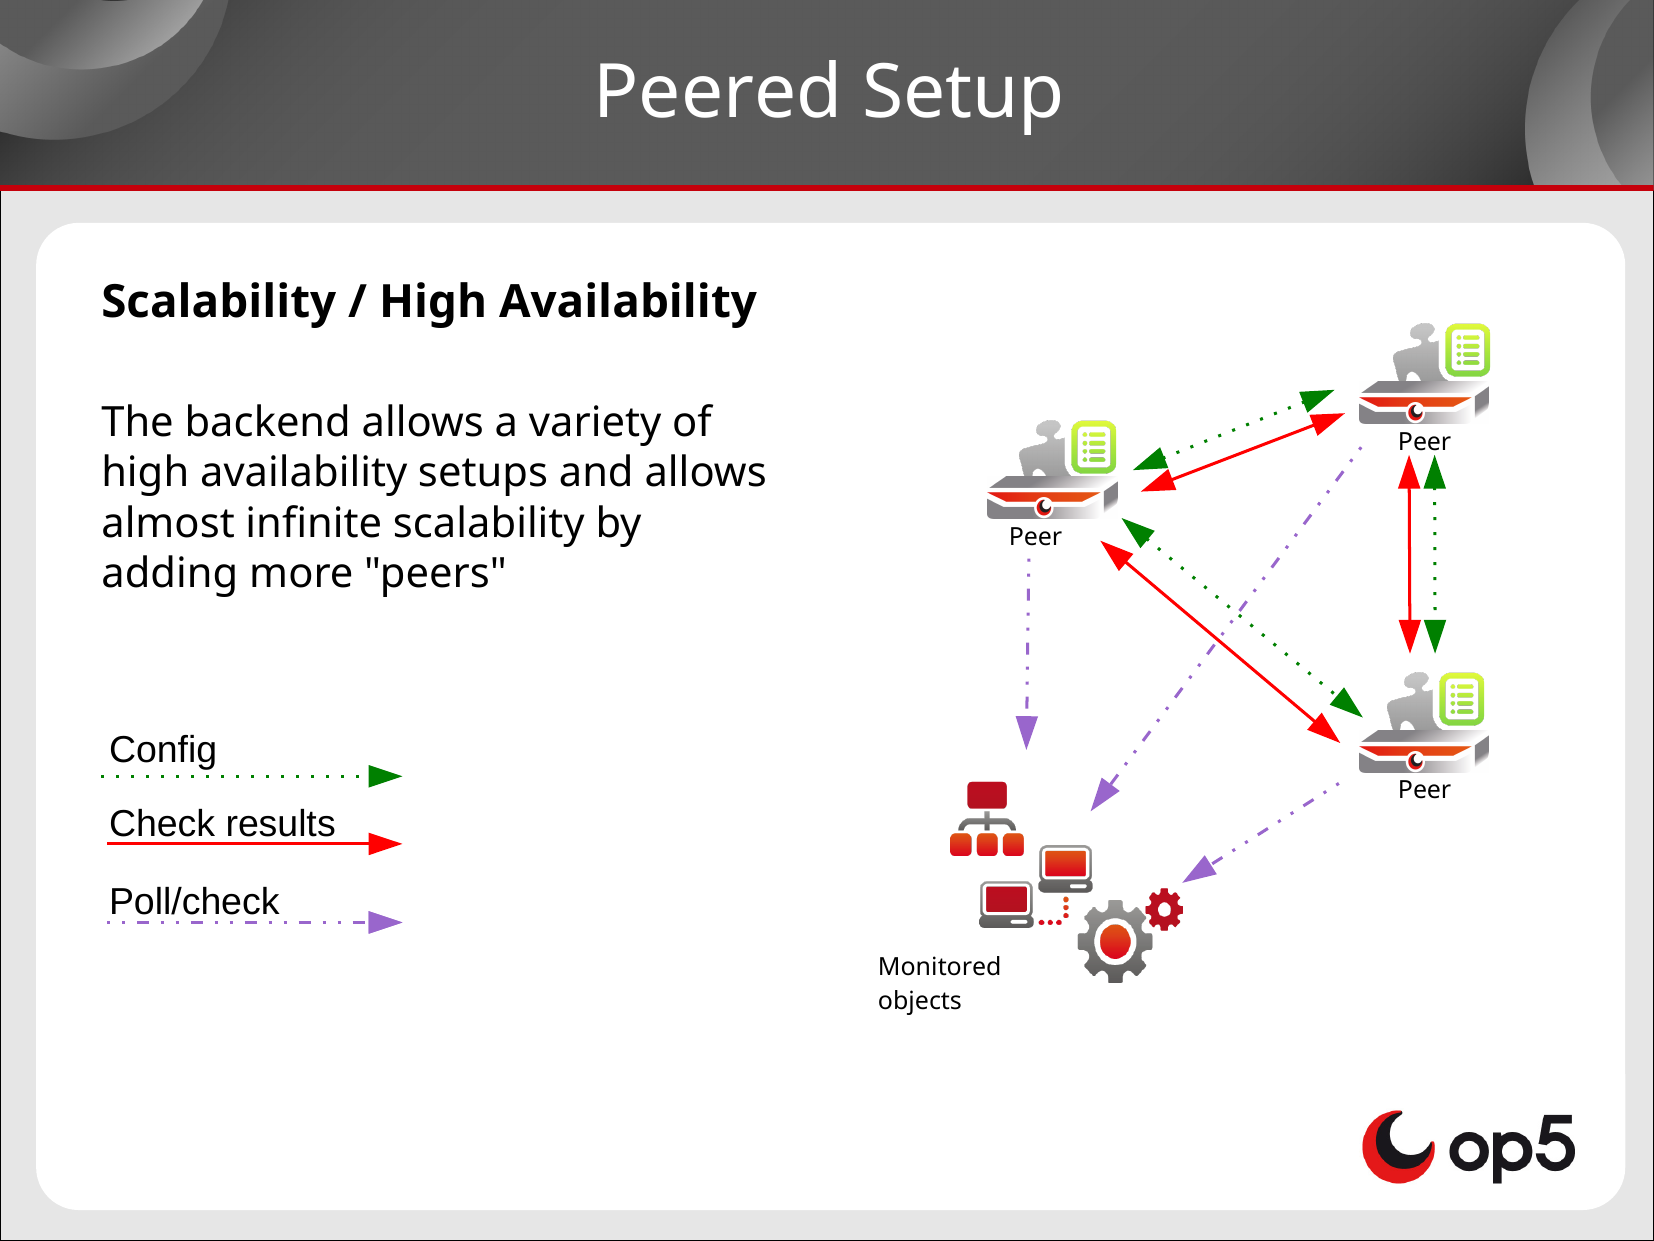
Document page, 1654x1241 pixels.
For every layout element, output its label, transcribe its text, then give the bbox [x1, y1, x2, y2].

picture [0, 0, 1654, 185]
text_box Poll/check [94, 873, 325, 982]
text_box Config [94, 721, 331, 788]
text_box Scalability / High Availability [86, 264, 917, 335]
picture [950, 781, 1183, 983]
text_box The backend allows a variety of high availability setups and allows almost infinite scalability by adding more "peers" [86, 387, 796, 653]
title Peered Setup [88, 0, 1571, 175]
text_box Peer [1383, 773, 1470, 809]
picture [1359, 656, 1499, 773]
text_box Check results [94, 794, 449, 861]
text_box Peer [1383, 424, 1470, 461]
picture [1359, 307, 1505, 424]
text_box Monitored objects [863, 941, 1095, 1015]
picture [1350, 1103, 1587, 1191]
picture [987, 404, 1131, 519]
text_box Peer [993, 519, 1080, 556]
